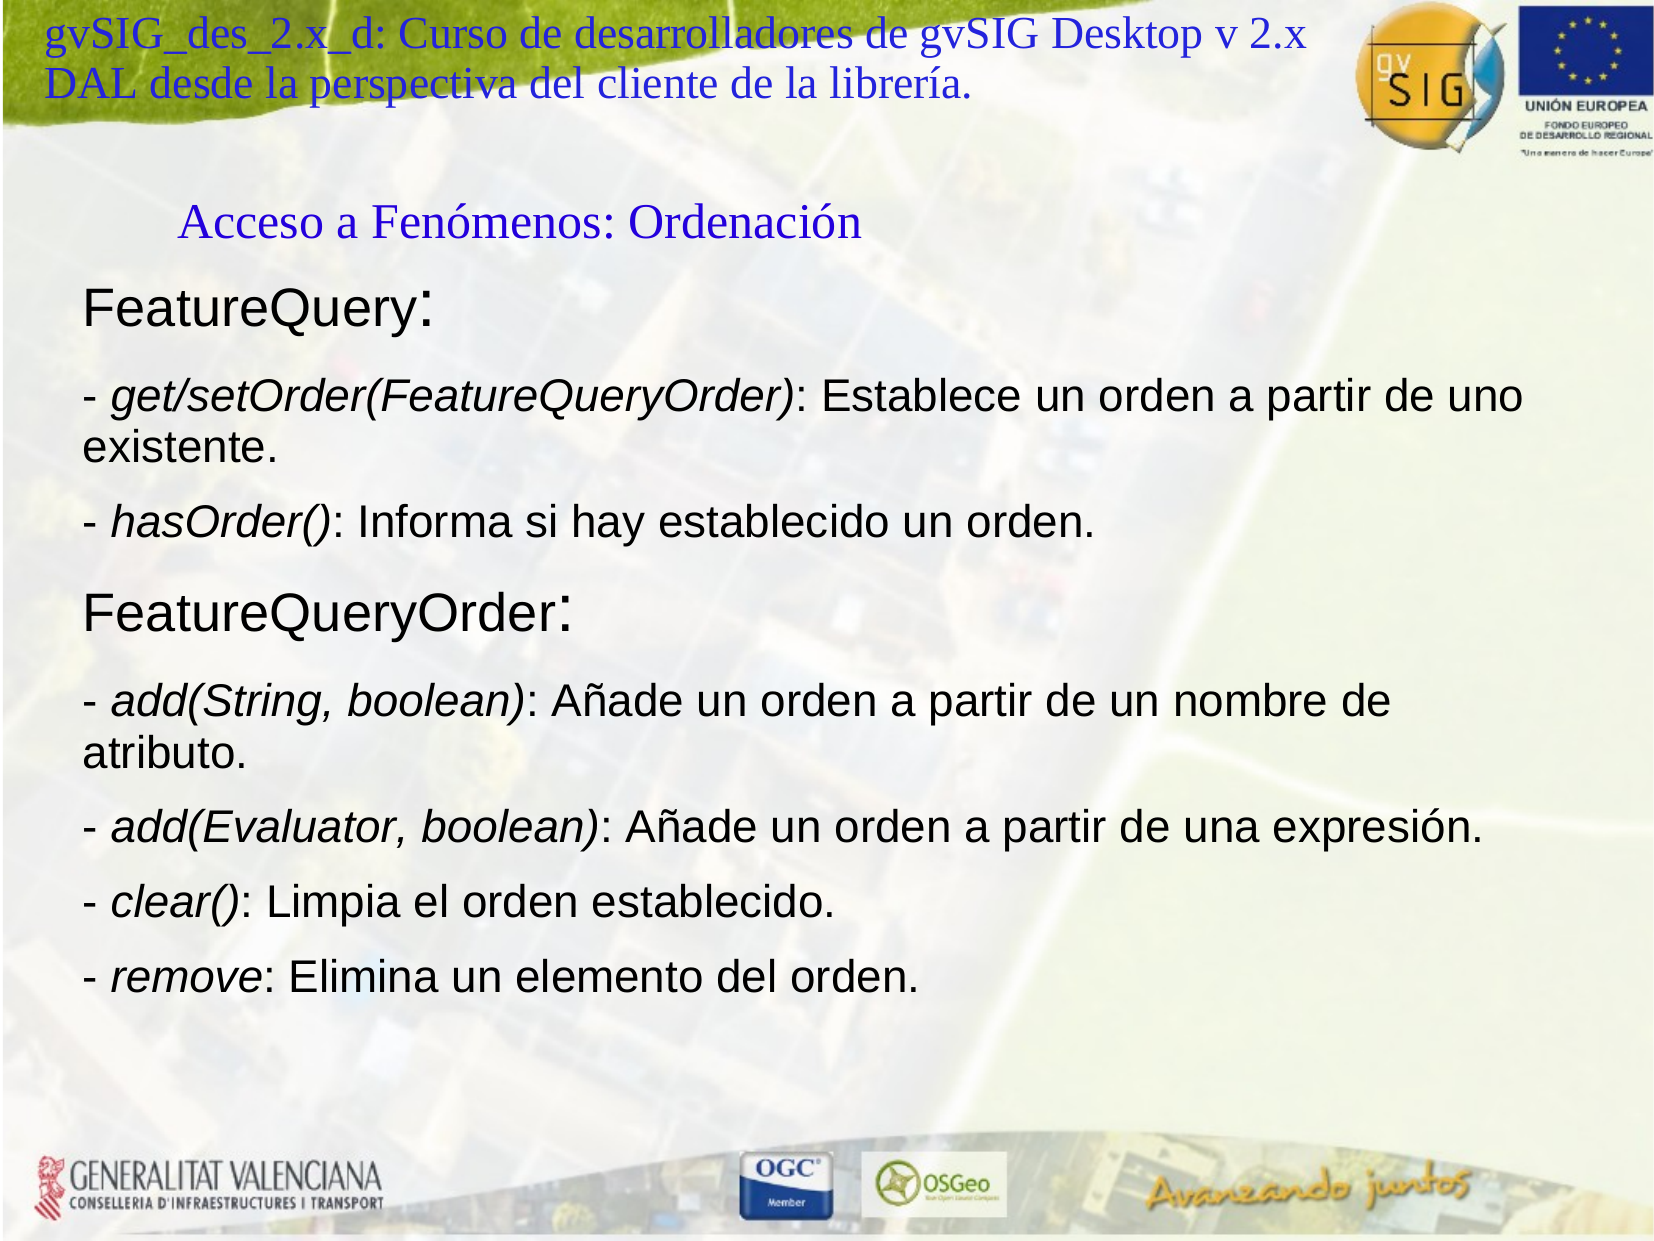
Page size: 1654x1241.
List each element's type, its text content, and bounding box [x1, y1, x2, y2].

list FeatureQuery: - get/setOrder(FeatureQueryOrder): Establece un orden a partir de uno existente. - hasOrder(): Informa si hay establecido un orden. FeatureQueryOrder: - add(String, boolean): Añade un orden a partir de un nombre de atributo. - add(Evaluator, boolean): Añade un orden a partir de una expresión. - clear(): Limpia el orden establecido. - remove: Elimina un elemento del orden. [82, 265, 1571, 1123]
title Acceso a Fenómenos: Ordenación [177, 88, 1329, 265]
picture [2, 0, 1654, 1241]
